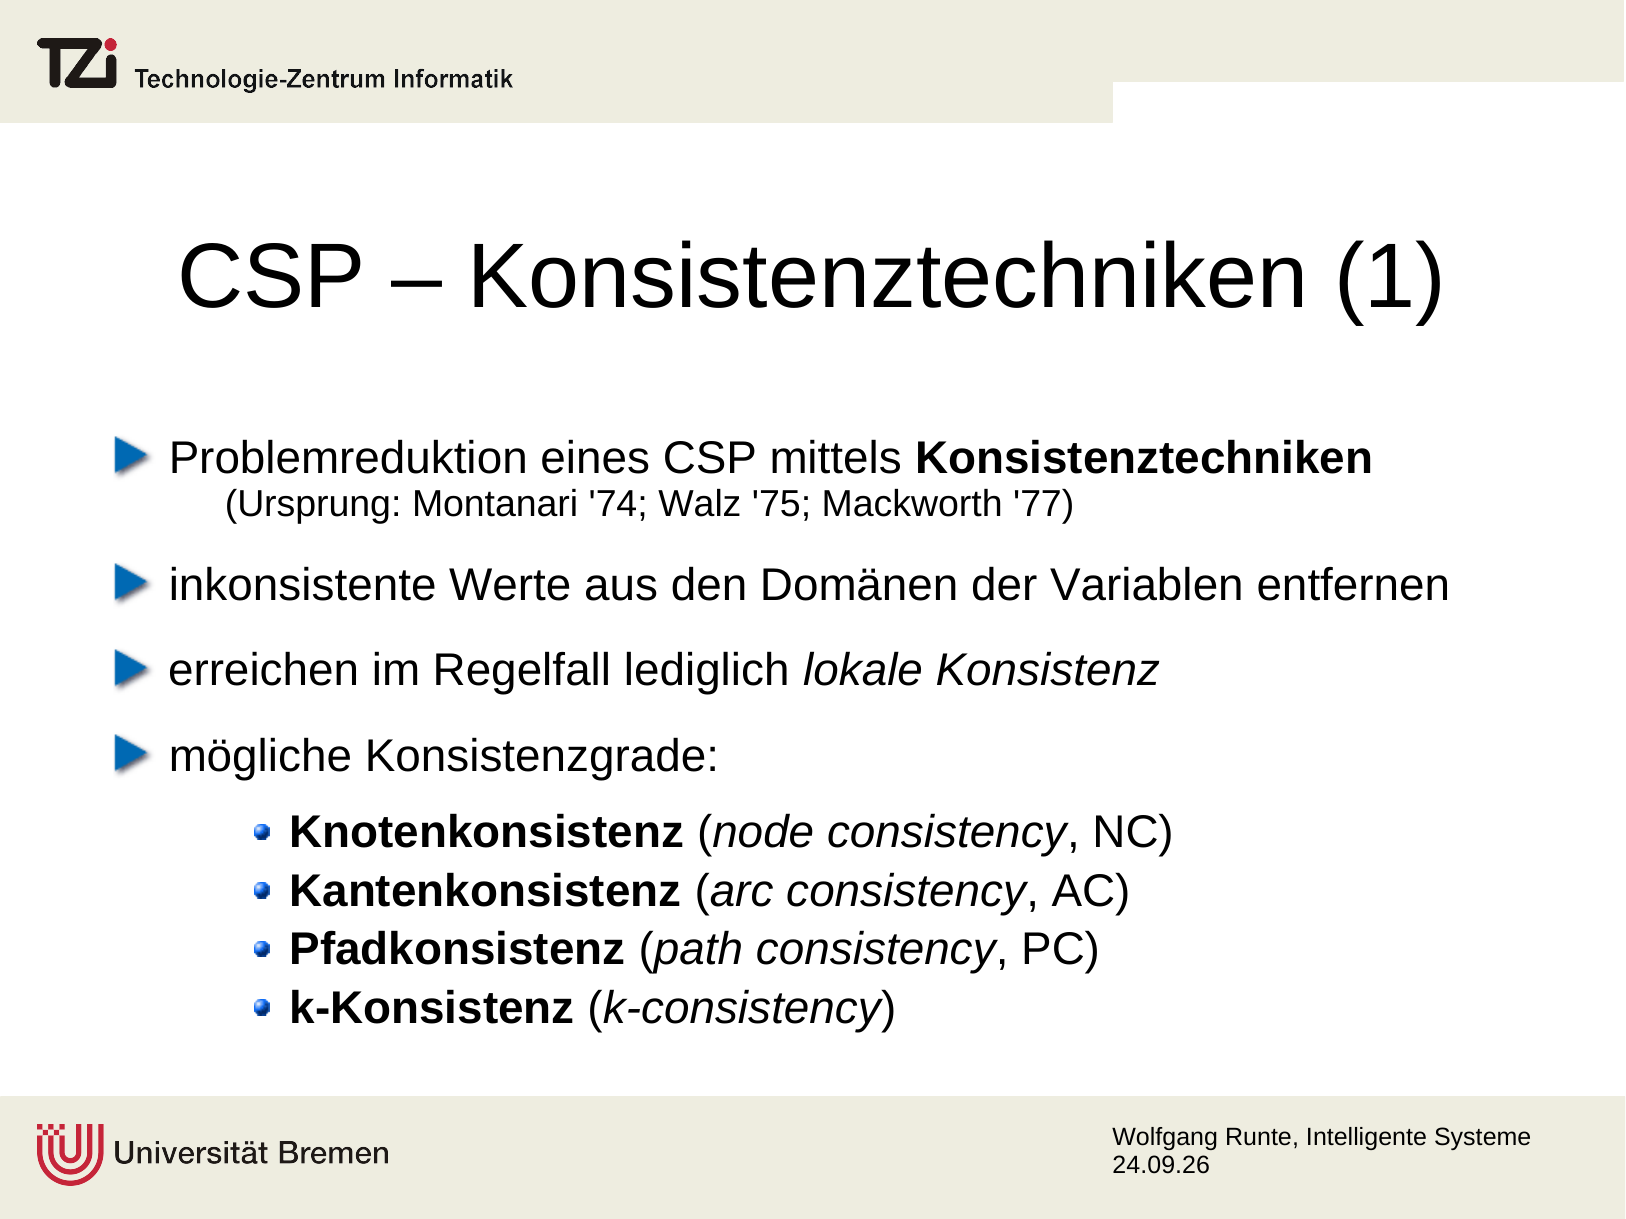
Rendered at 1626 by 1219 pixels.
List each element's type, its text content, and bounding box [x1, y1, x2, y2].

picture [37, 1124, 388, 1186]
list Problemreduktion eines CSP mittels Konsistenztechniken (Ursprung: Montanari '74; Walz '75; Mackworth '77) inkonsistente Werte aus den Domänen der Variablen entfernen erreichen im Regelfall lediglich lokale Konsistenz mögliche Konsistenzgrade: Knotenkonsistenz (node consistency, NC) Kantenkonsistenz (arc consistency, AC) Pfadkonsistenz (path consistency, PC) k-Konsistenz (k-consistency) [112, 433, 1513, 1070]
title CSP – Konsistenztechniken (1) [112, 162, 1513, 393]
picture [37, 38, 513, 93]
